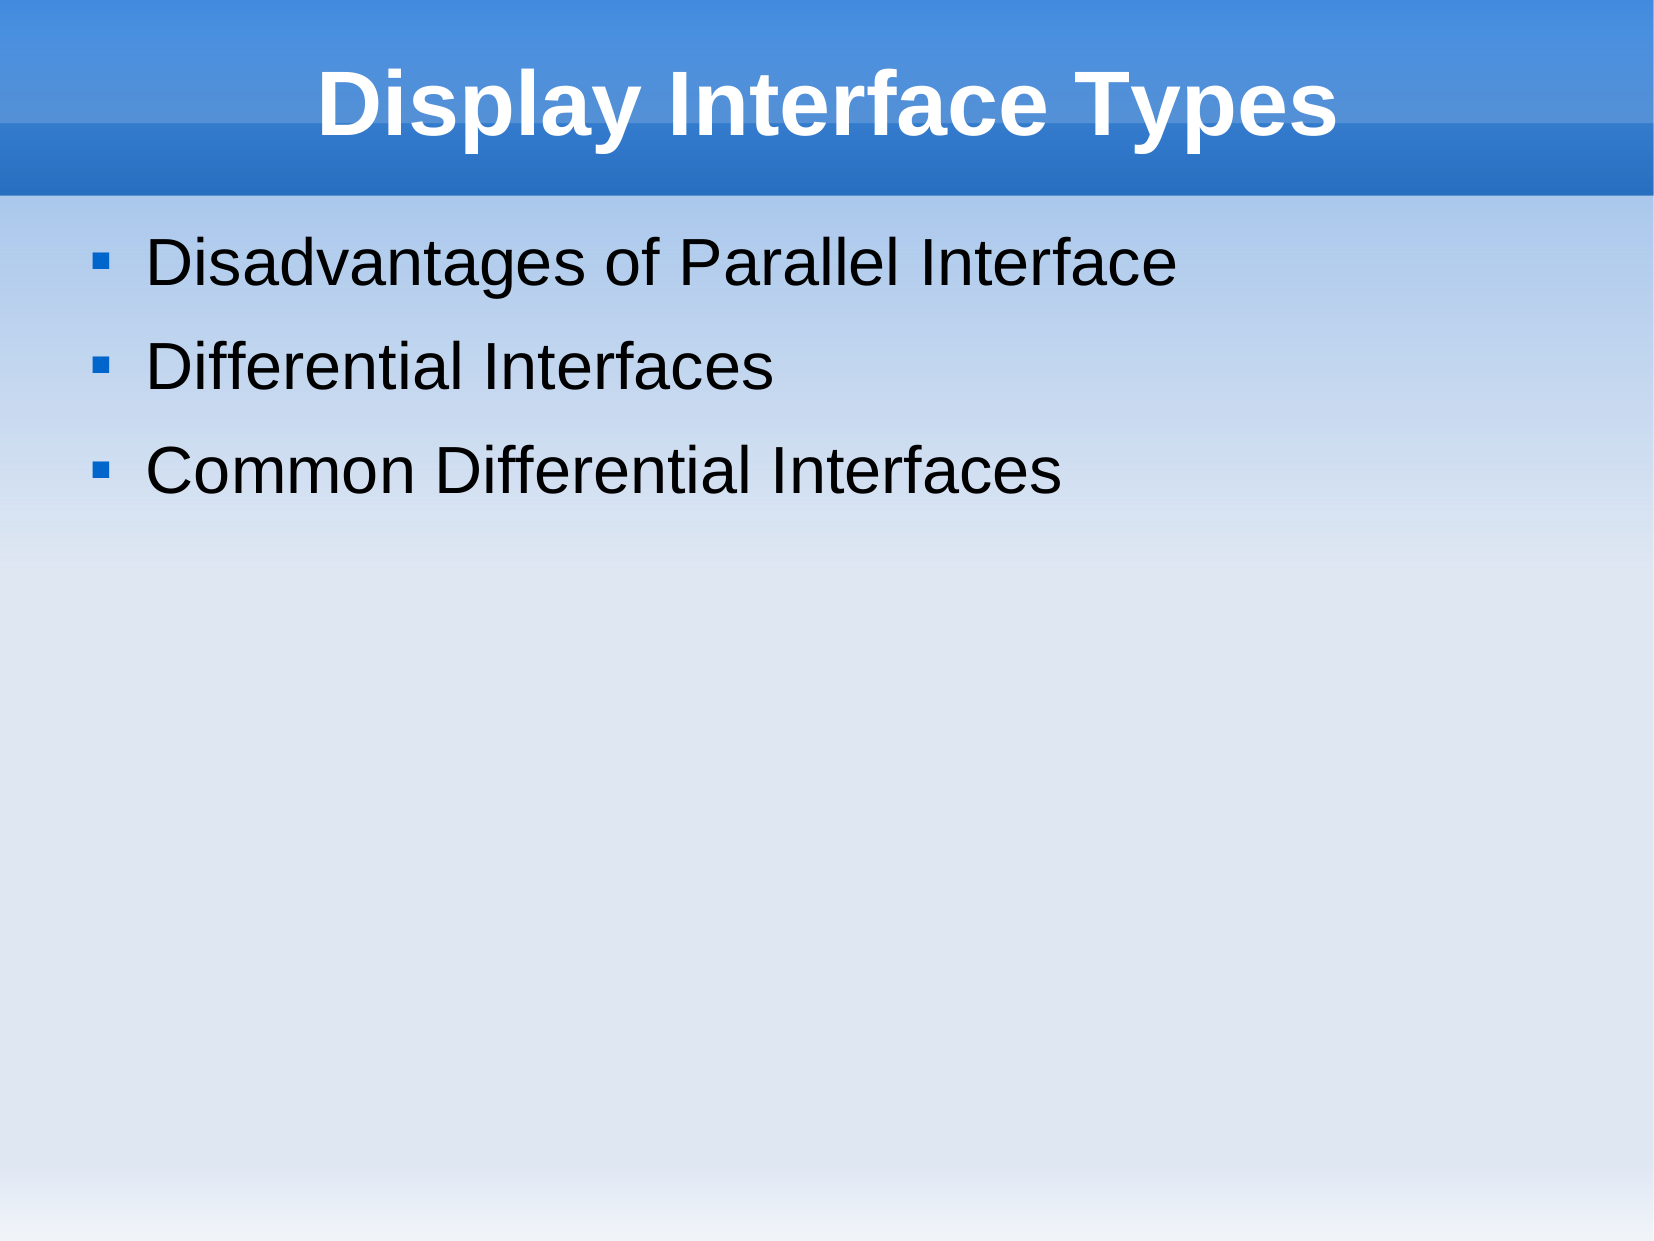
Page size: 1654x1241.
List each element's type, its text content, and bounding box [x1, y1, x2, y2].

picture [0, 0, 1654, 1241]
list Disadvantages of Parallel Interface Differential Interfaces Common Differential Interfaces [75, 225, 1564, 1044]
title Display Interface Types [49, 0, 1538, 208]
